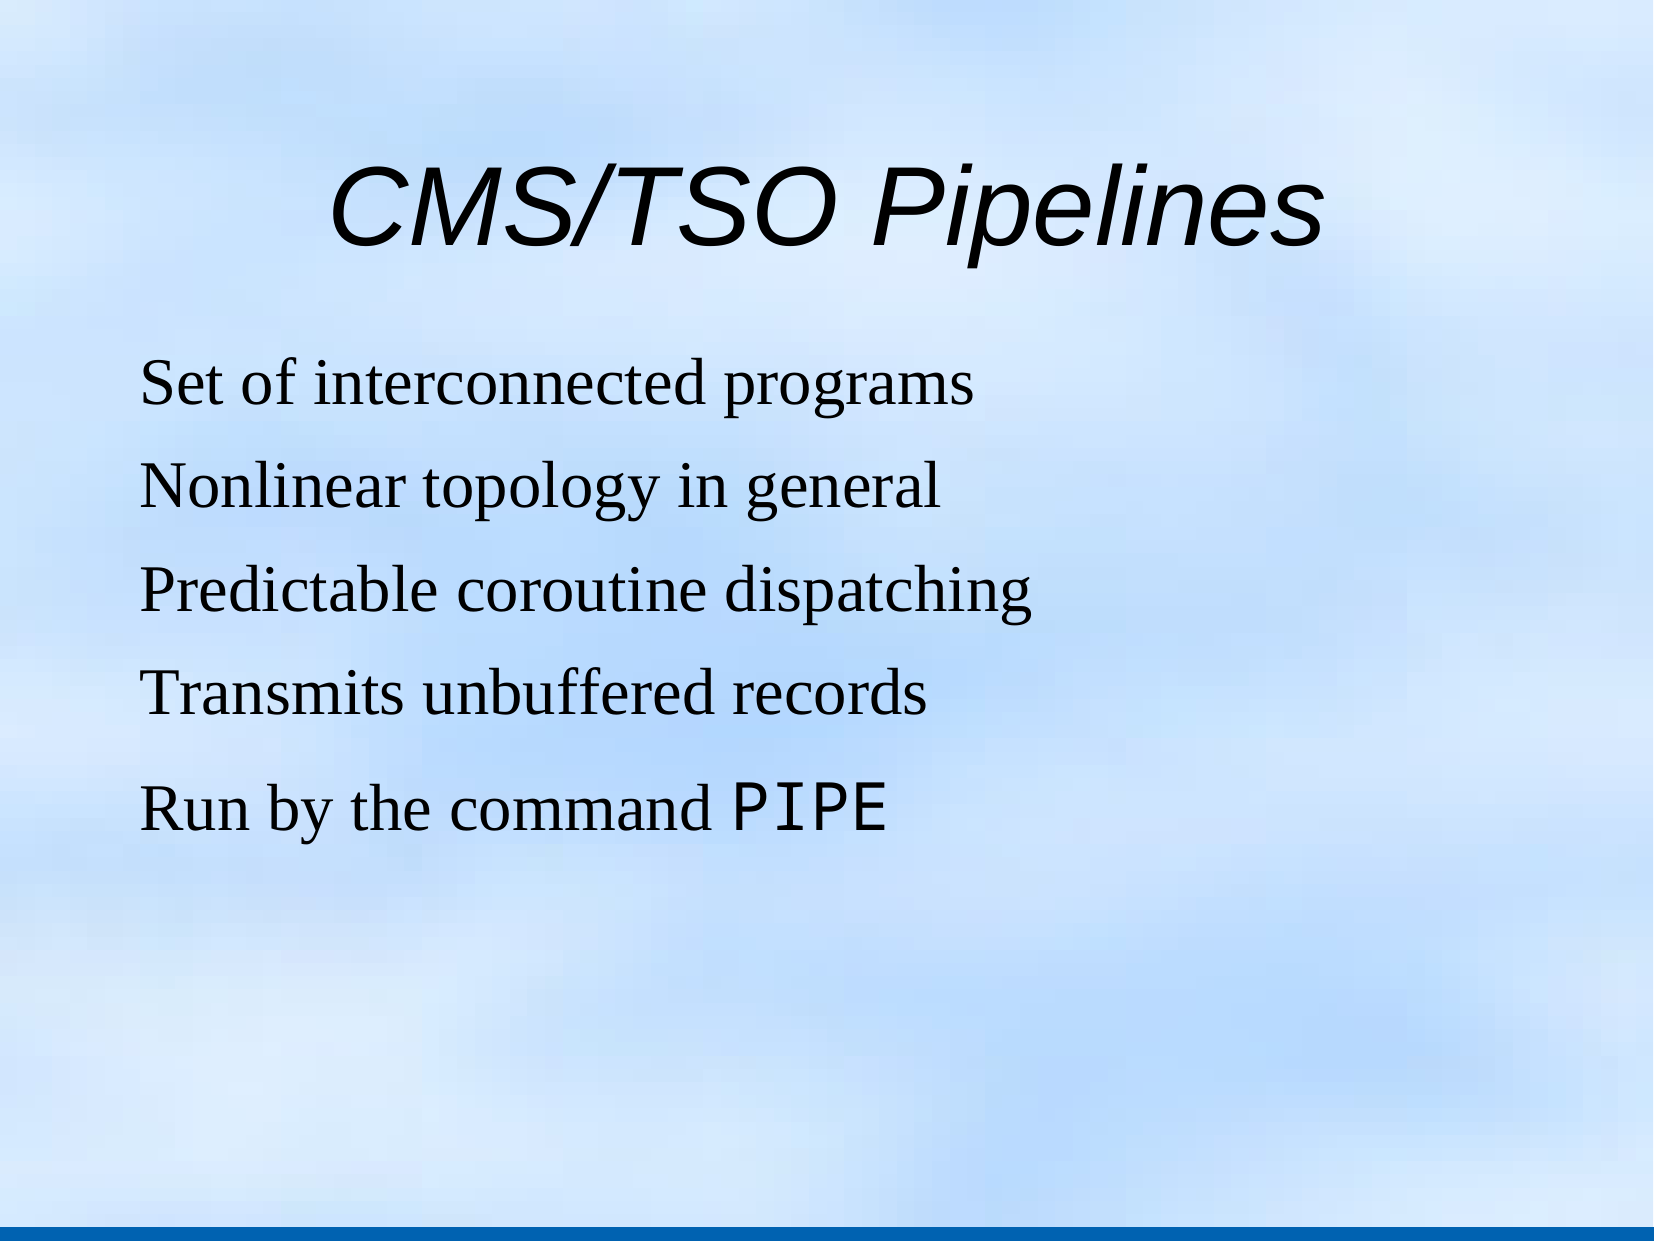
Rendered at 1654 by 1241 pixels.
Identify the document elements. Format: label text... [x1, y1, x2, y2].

picture [0, 0, 1654, 1227]
title CMS/TSO Pipelines [121, 102, 1533, 311]
list Set of interconnected programs Nonlinear topology in general Predictable coroutine dispatching Transmits unbuffered records Run by the command PIPE [121, 344, 1533, 1127]
